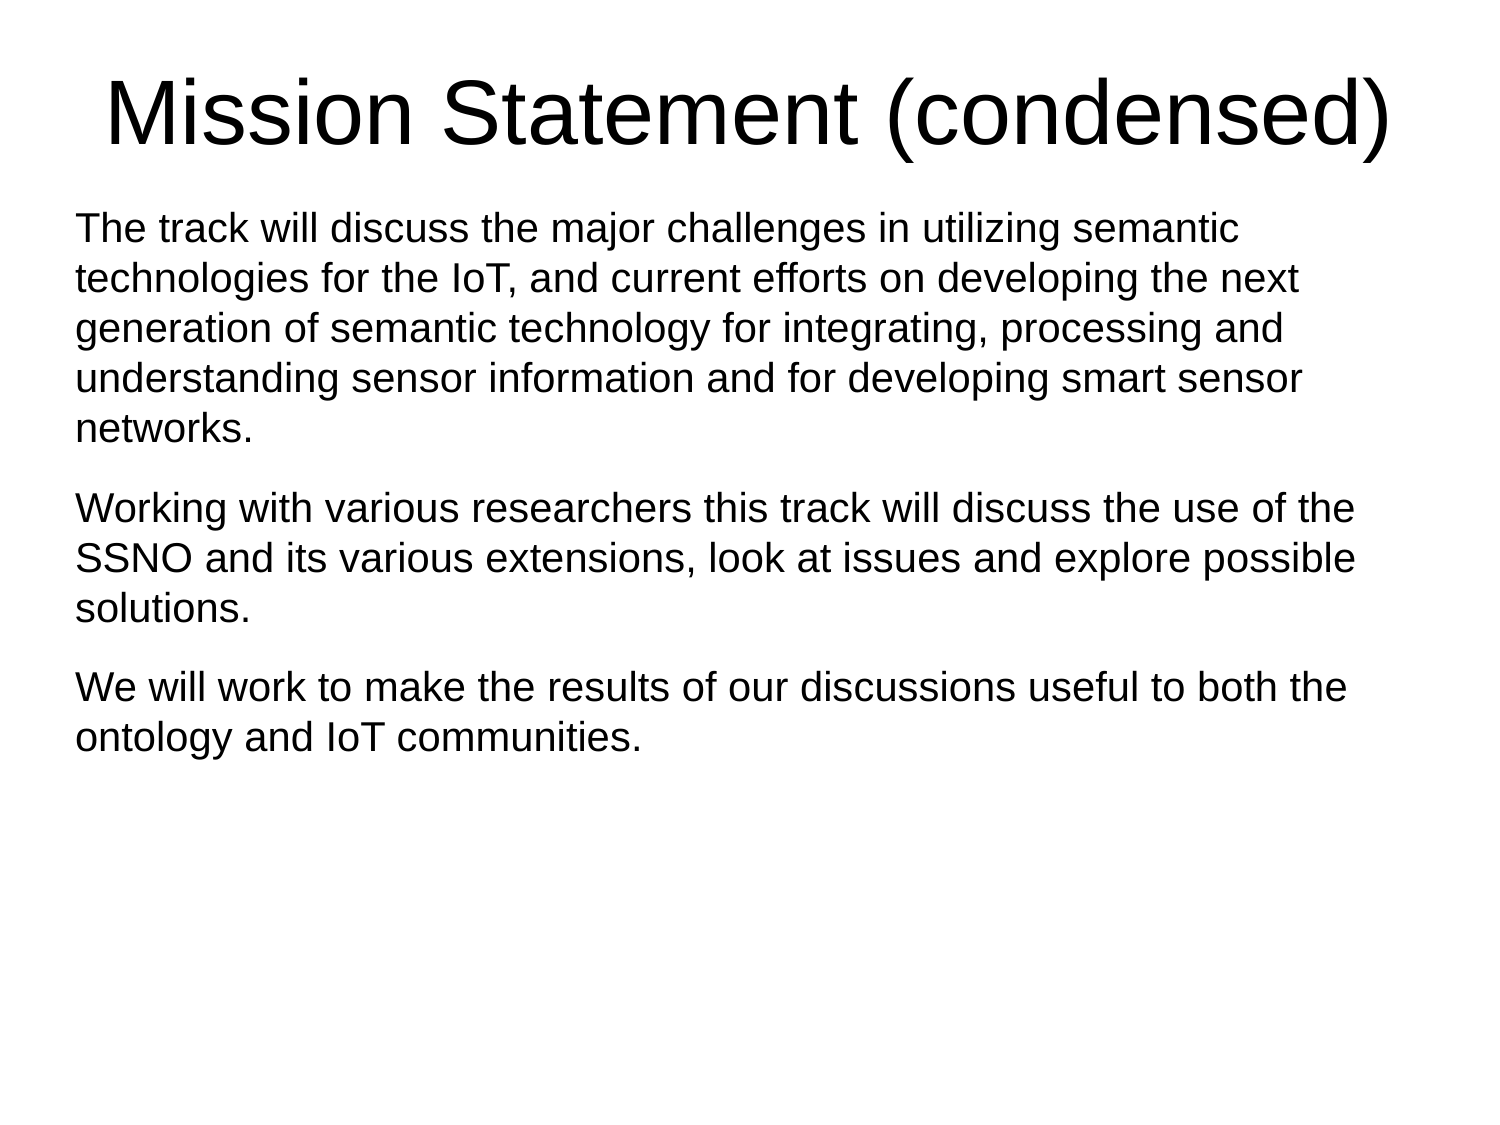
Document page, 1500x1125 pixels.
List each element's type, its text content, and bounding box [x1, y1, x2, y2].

title Mission Statement (condensed) [75, 45, 1426, 233]
list The track will discuss the major challenges in utilizing semantic technologies for the IoT, and current efforts on developing the next generation of semantic technology for integrating, processing and understanding sensor information and for developing smart sensor networks. Working with various researchers this track will discuss the use of the SSNO and its various extensions, look at issues and explore possible solutions. We will work to make the results of our discussions useful to both the ontology and IoT communities. [75, 233, 1425, 1005]
